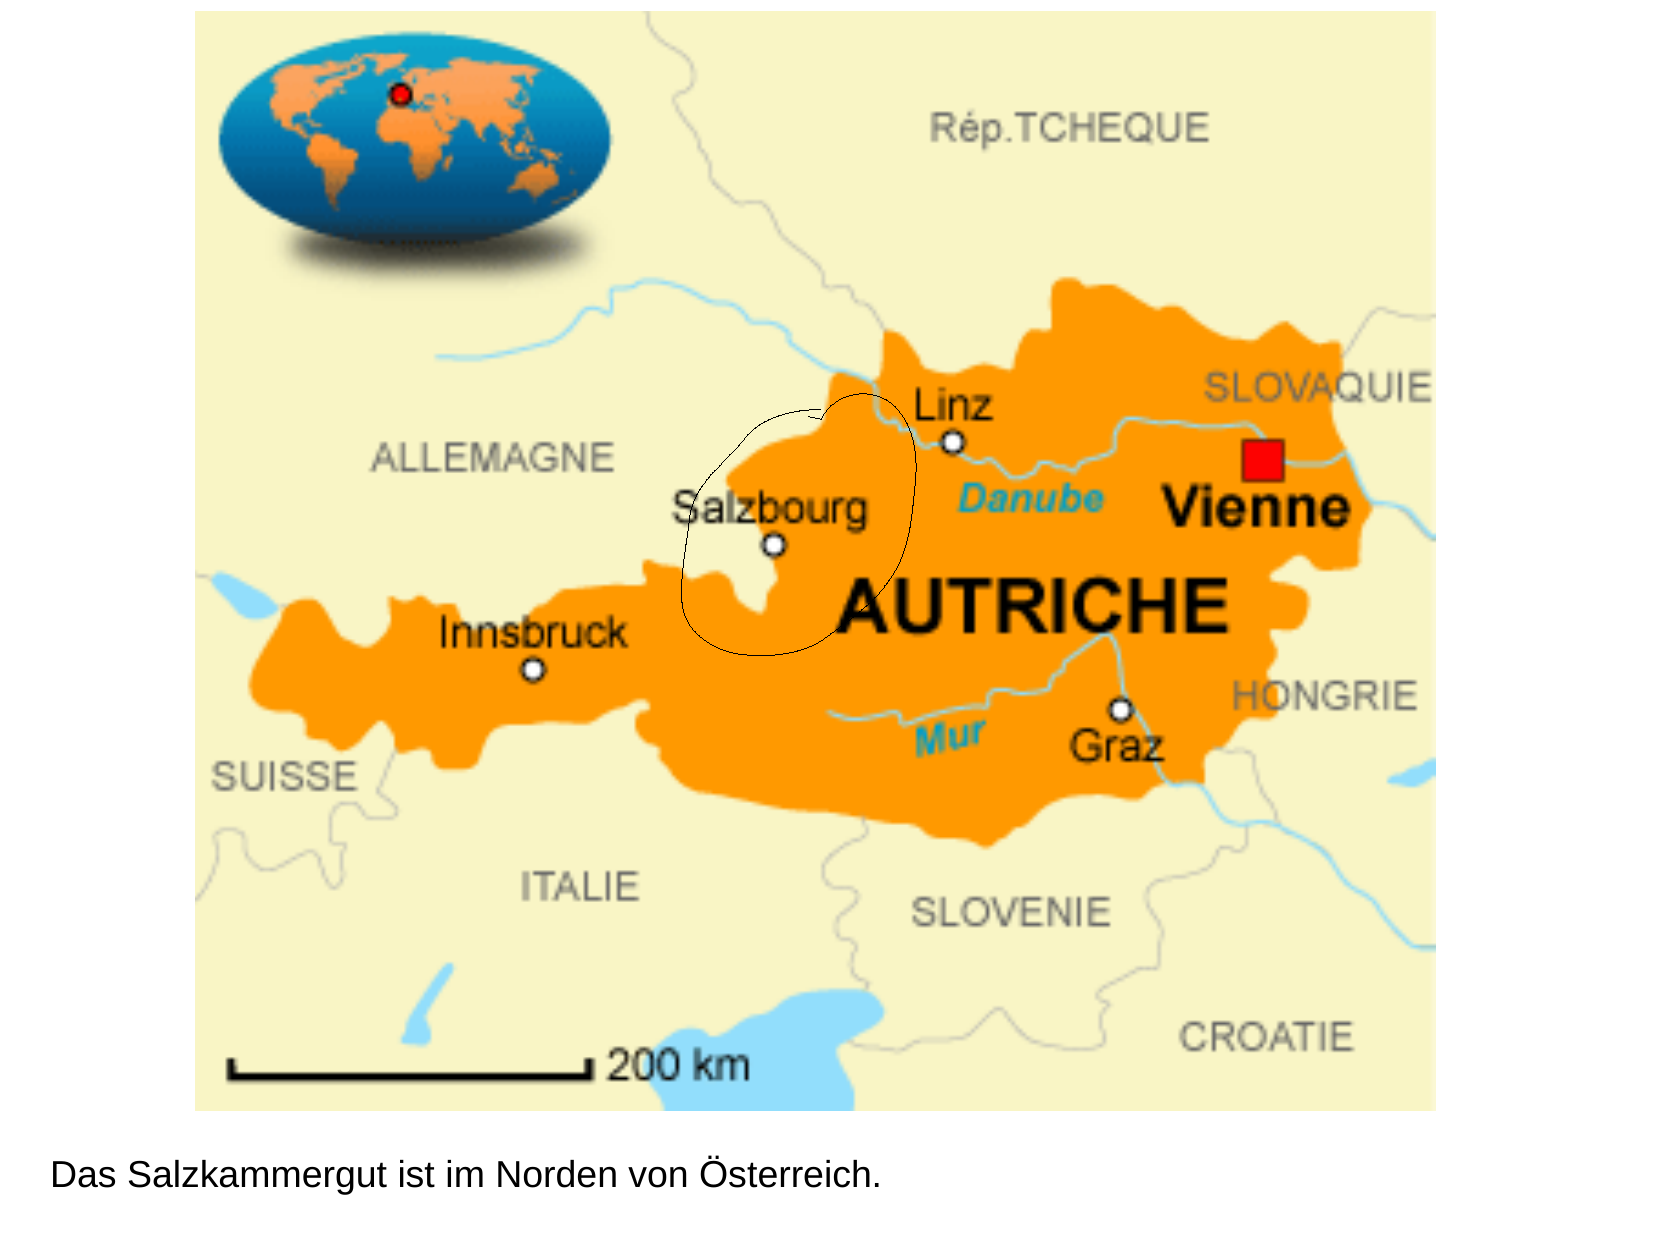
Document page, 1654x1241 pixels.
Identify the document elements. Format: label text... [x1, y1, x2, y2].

picture [195, 11, 1436, 1111]
text_box Das Salzkammergut ist im Norden von Österreich. [35, 1145, 1607, 1203]
